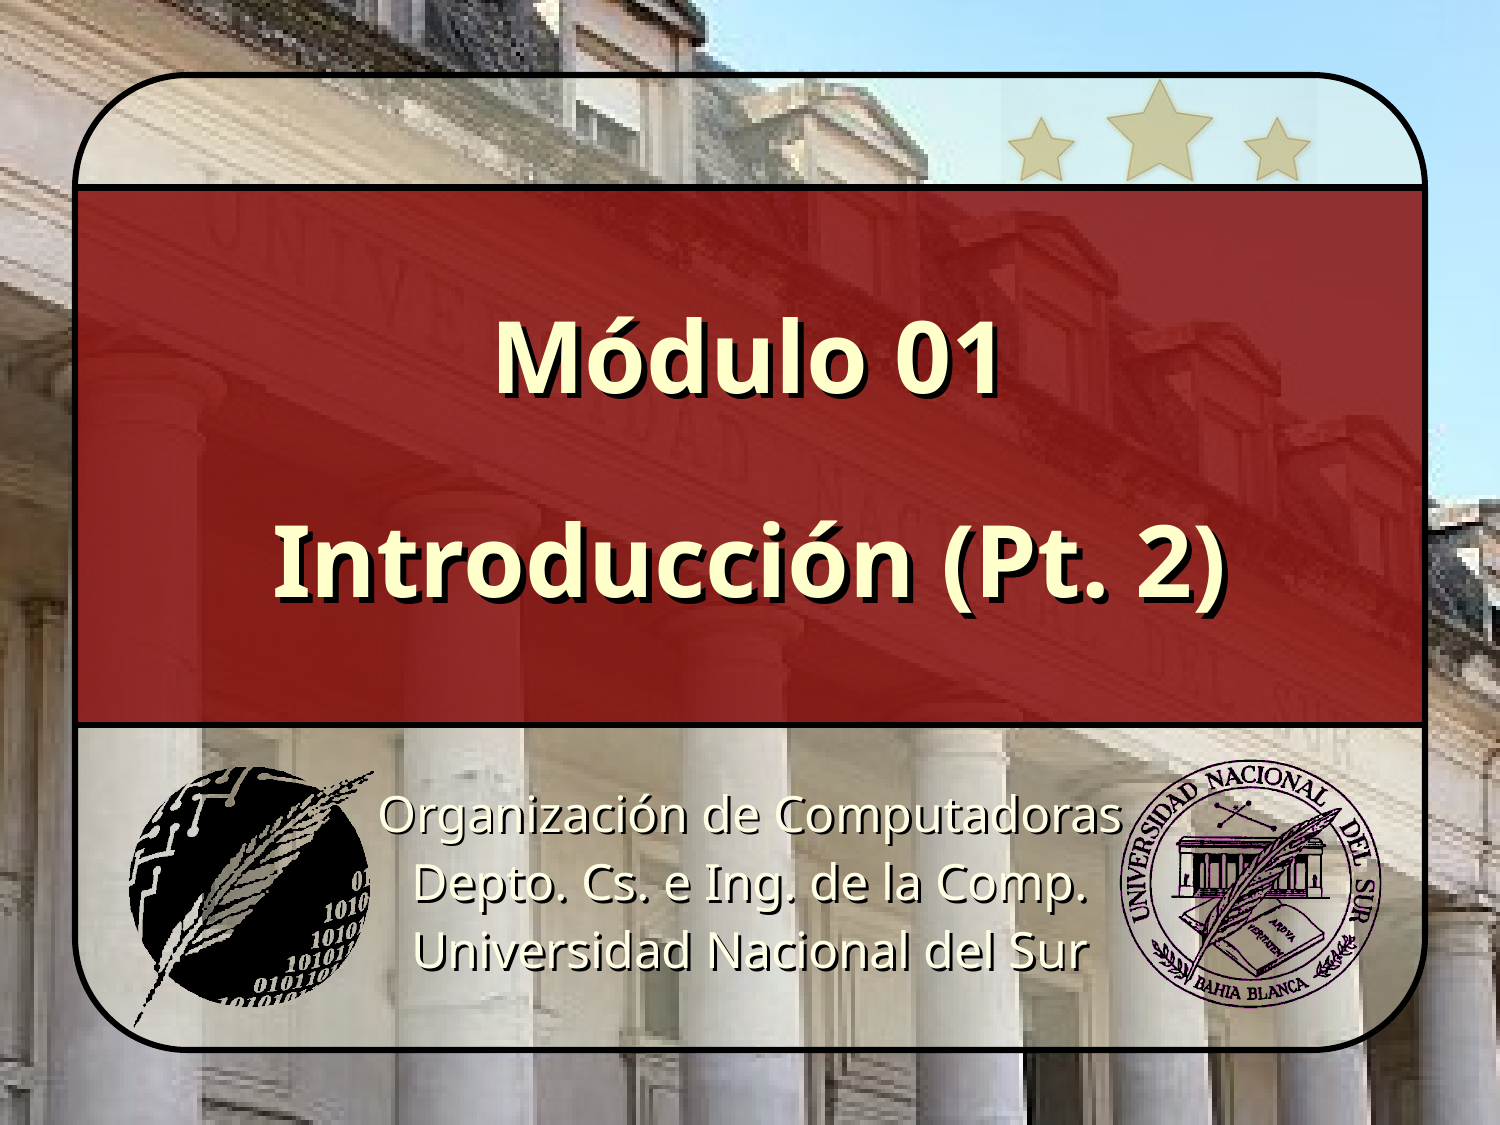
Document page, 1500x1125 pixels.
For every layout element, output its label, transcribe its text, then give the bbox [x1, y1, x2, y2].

title Módulo 01 Introducción (Pt. 2) [128, 187, 1372, 726]
picture [0, 0, 1500, 1125]
